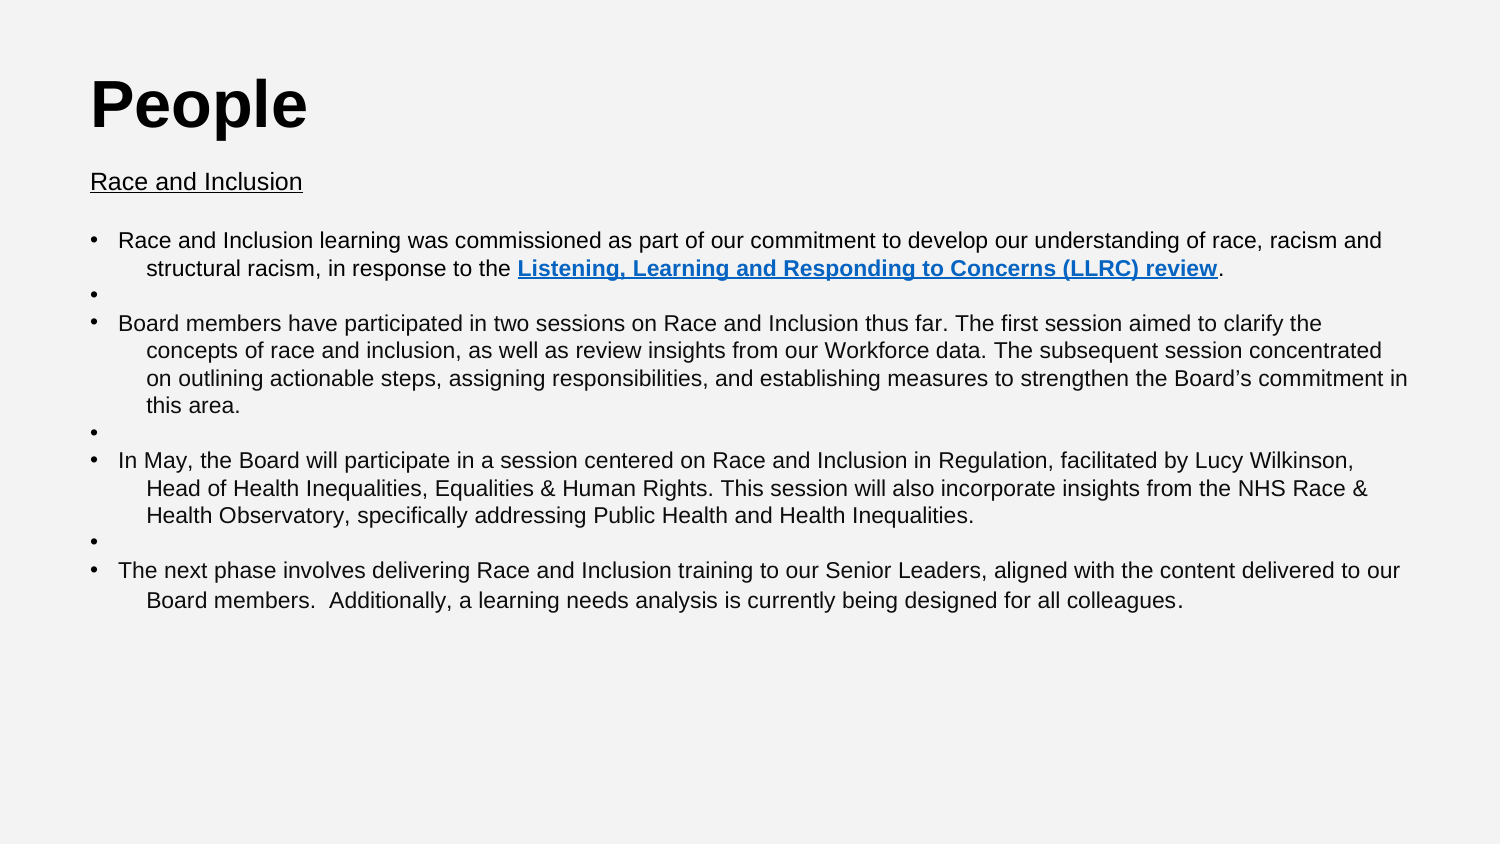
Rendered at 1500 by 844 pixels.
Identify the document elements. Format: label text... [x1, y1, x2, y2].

list Race and Inclusion Race and Inclusion learning was commissioned as part of our commitment to develop our understanding of race, racism and structural racism, in response to the Listening, Learning and Responding to Concerns (LLRC) review. Board members have participated in two sessions on Race and Inclusion thus far. The first session aimed to clarify the concepts of race and inclusion, as well as review insights from our Workforce data. The subsequent session concentrated on outlining actionable steps, assigning responsibilities, and establishing measures to strengthen the Board’s commitment in this area. In May, the Board will participate in a session centered on Race and Inclusion in Regulation, facilitated by Lucy Wilkinson, Head of Health Inequalities, Equalities & Human Rights. This session will also incorporate insights from the NHS Race & Health Observatory, specifically addressing Public Health and Health Inequalities. The next phase involves delivering Race and Inclusion training to our Senior Leaders, aligned with the content delivered to our Board members. Additionally, a learning needs analysis is currently being designed for all colleagues. [75, 150, 1426, 637]
title People [75, 53, 1426, 150]
